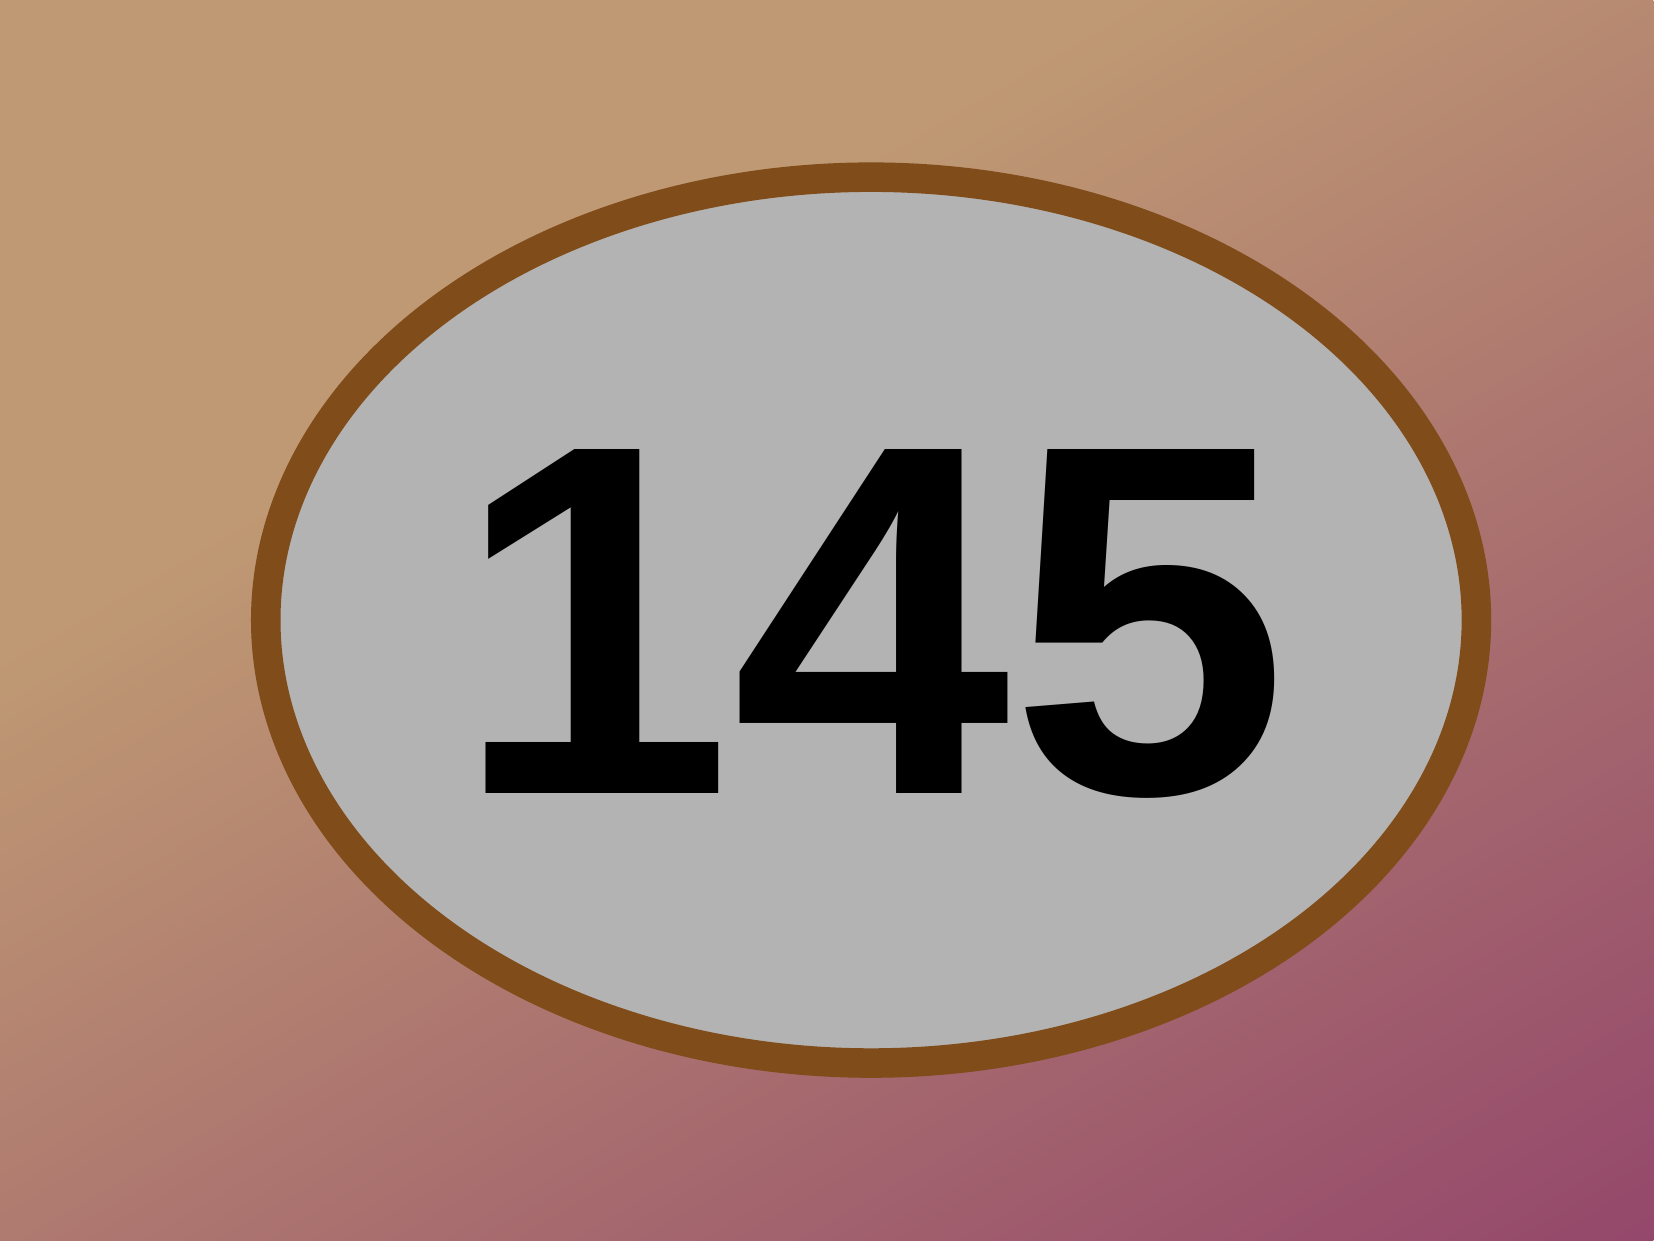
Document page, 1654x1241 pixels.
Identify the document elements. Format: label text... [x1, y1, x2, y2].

text_box 145 [265, 177, 1477, 1064]
